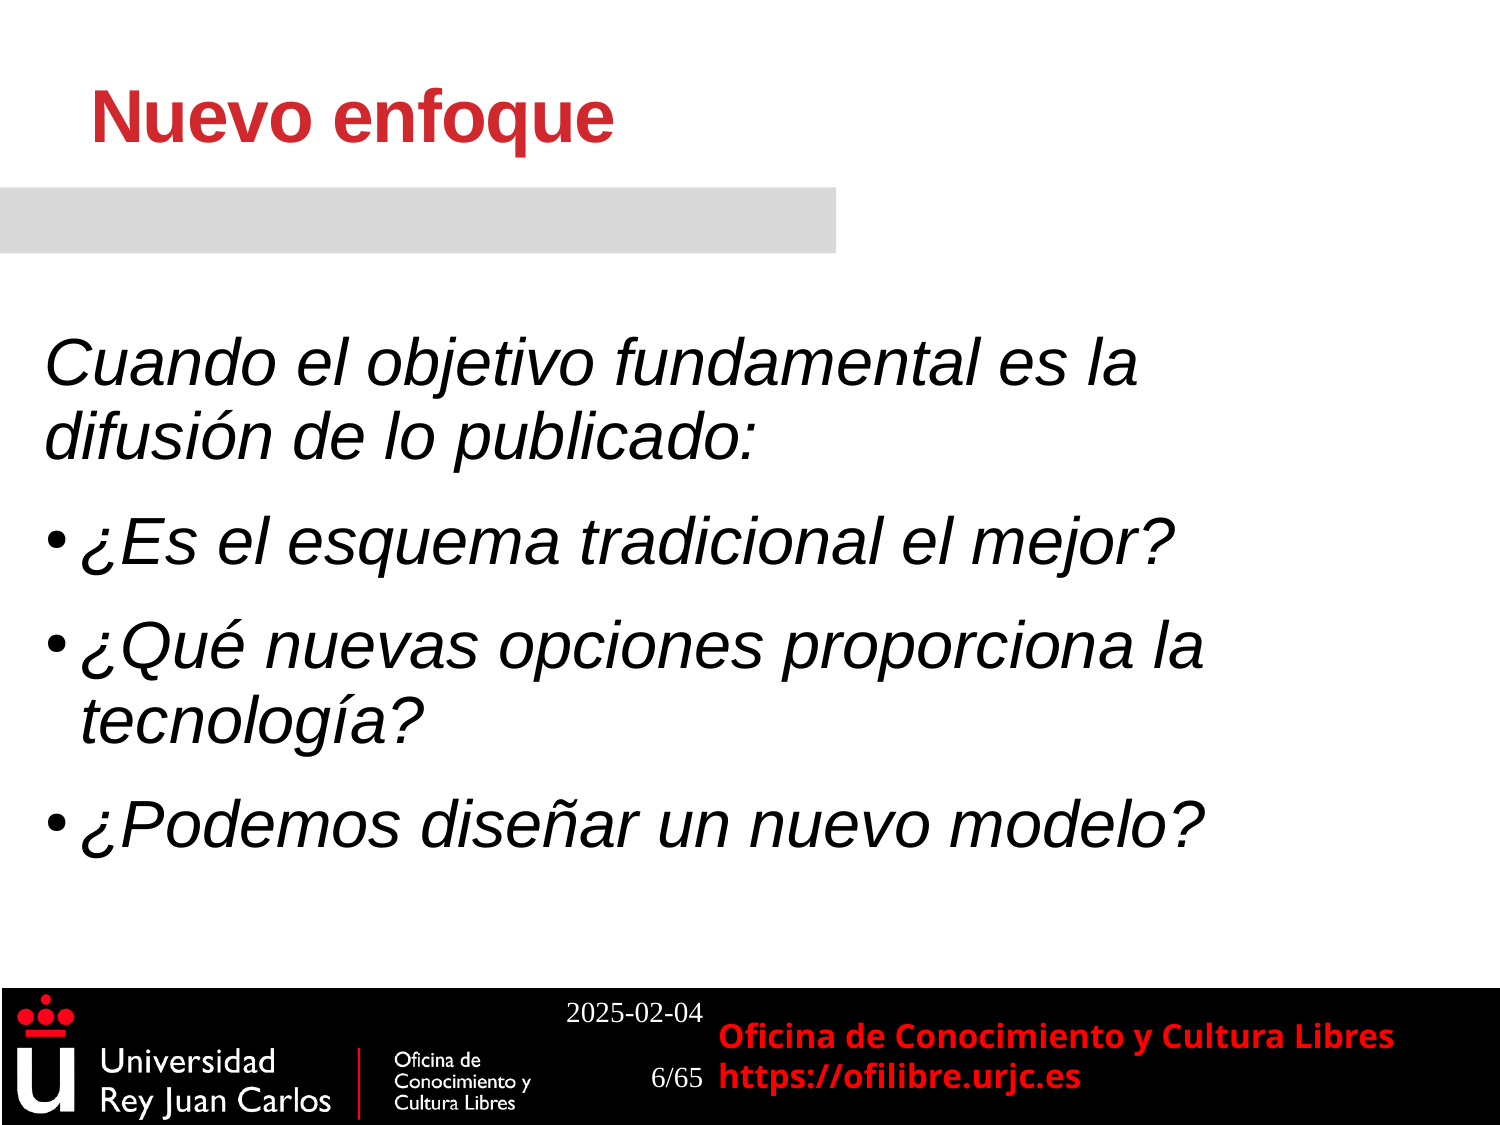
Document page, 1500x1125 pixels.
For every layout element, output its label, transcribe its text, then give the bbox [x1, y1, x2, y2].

text_box Cuando el objetivo fundamental es la difusión de lo publicado: ¿Es el esquema tradicional el mejor? ¿Qué nuevas opciones proporciona la tecnología? ¿Podemos diseñar un nuevo modelo? [30, 317, 1396, 870]
picture [17, 994, 531, 1120]
text_box Nuevo enfoque [0, 24, 1326, 172]
title [75, 7, 1425, 196]
